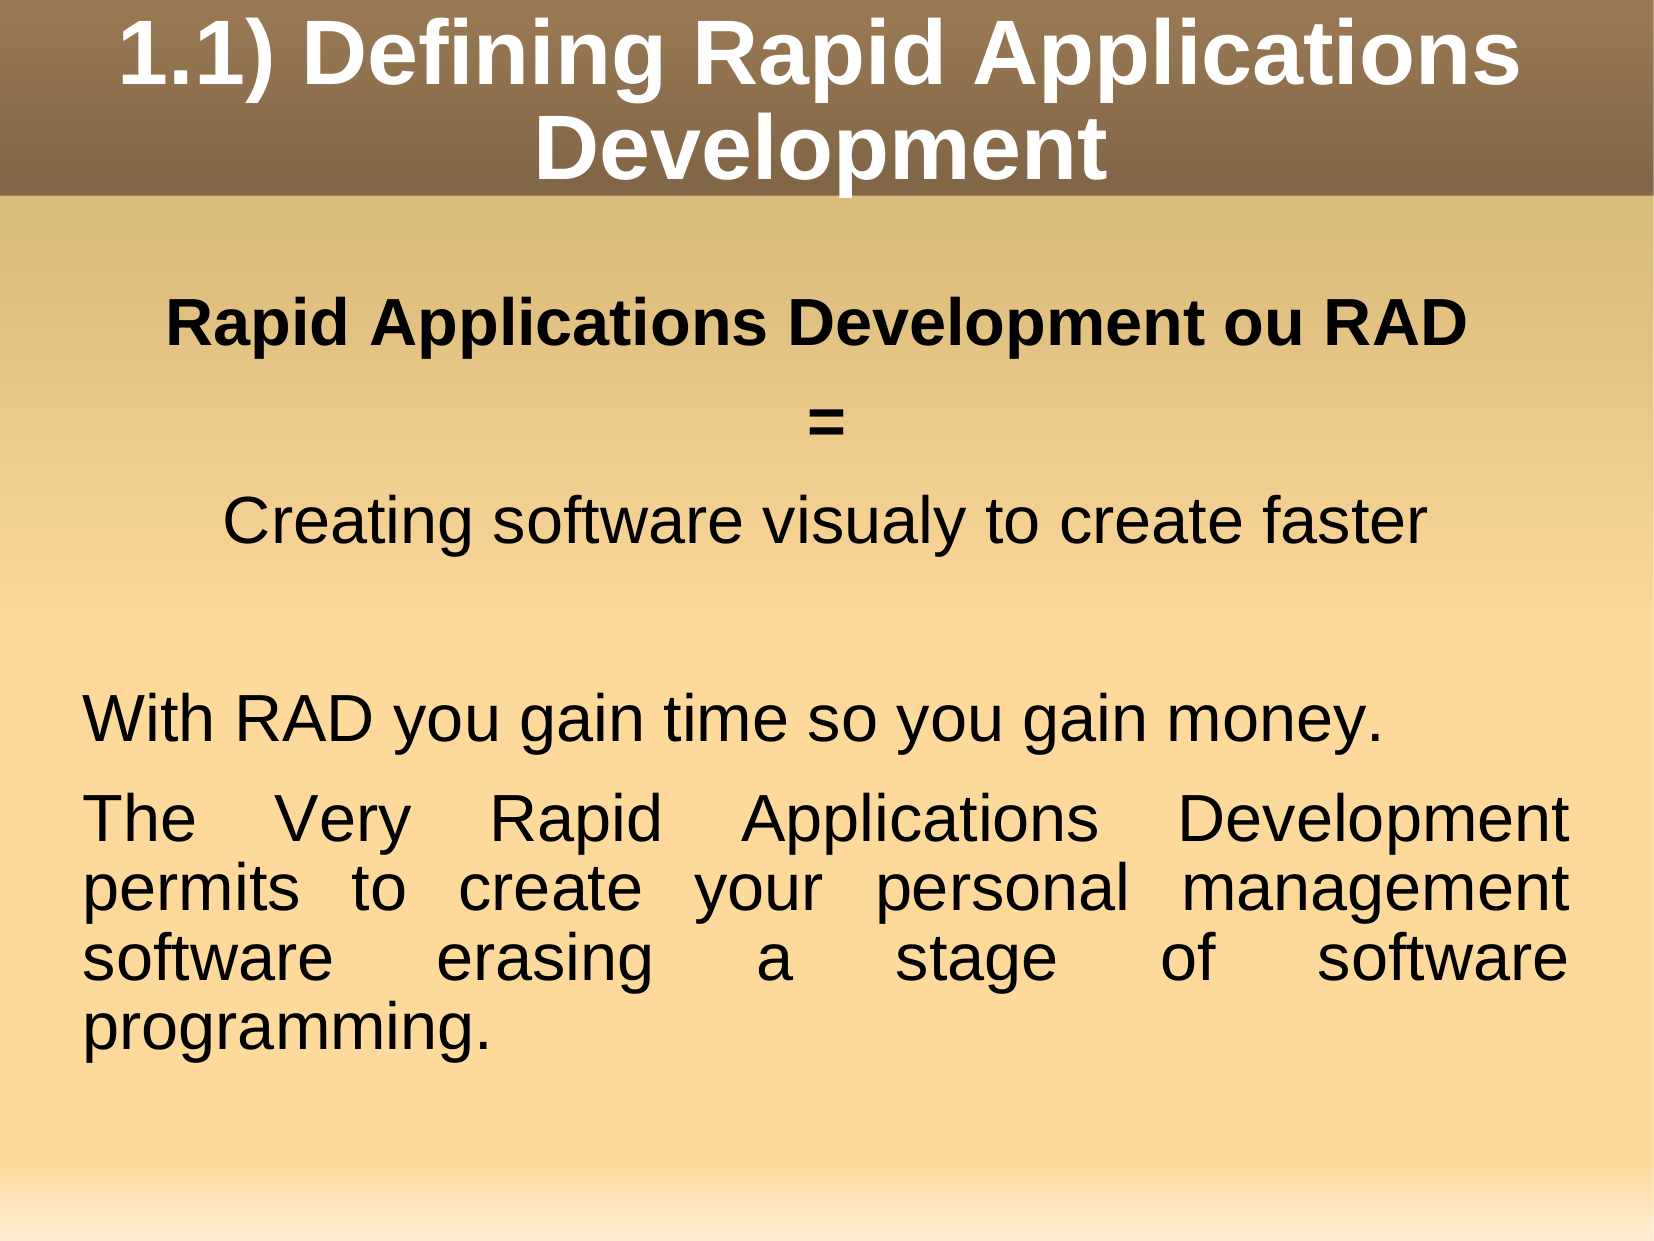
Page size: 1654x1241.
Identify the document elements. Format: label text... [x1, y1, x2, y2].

list Rapid Applications Development ou RAD = Creating software visualy to create faster With RAD you gain time so you gain money. The Very Rapid Applications Development permits to create your personal management software erasing a stage of software programming. [82, 290, 1571, 1094]
picture [0, 0, 1654, 1241]
title 1.1) Defining Rapid Applications Development [76, 4, 1565, 203]
